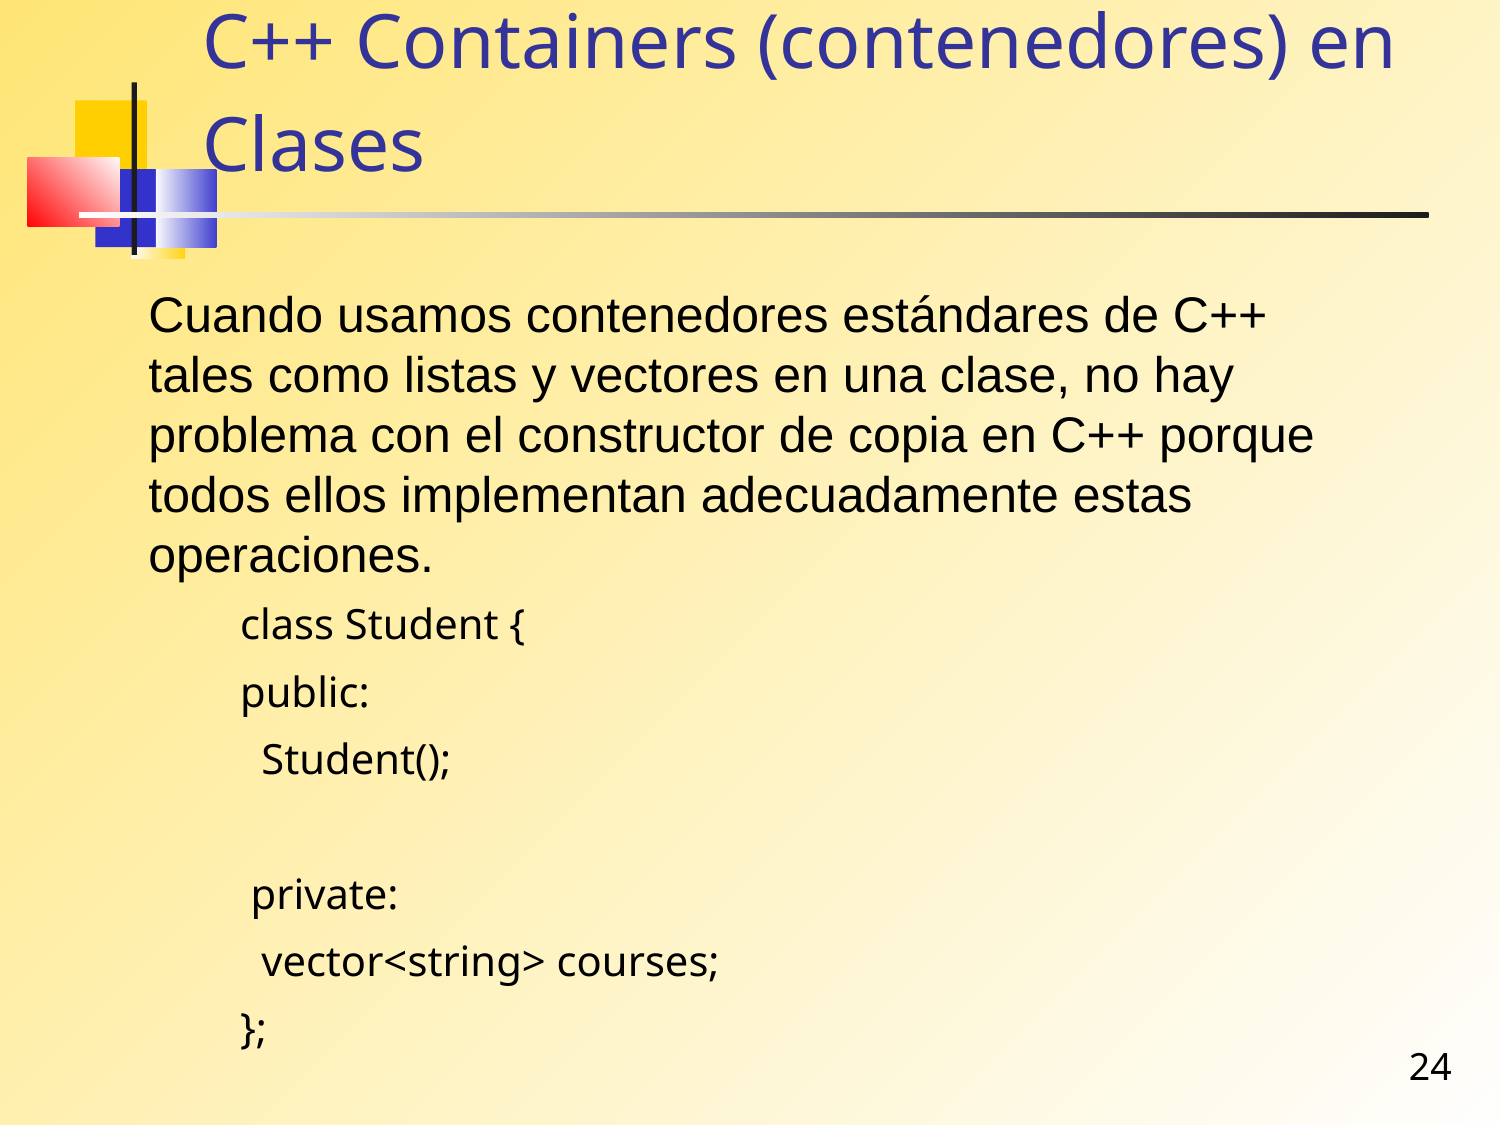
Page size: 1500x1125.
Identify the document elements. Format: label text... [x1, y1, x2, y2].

list class Student { public: Student(); private: vector<string> courses; }; [224, 587, 1463, 1016]
text_box Cuando usamos contenedores estándares de C++ tales como listas y vectores en una clase, no hay problema con el constructor de copia en C++ porque todos ellos implementan adecuadamente estas operaciones. [125, 274, 1401, 591]
title C++ Containers (contenedores) en Clases [187, 5, 1466, 201]
